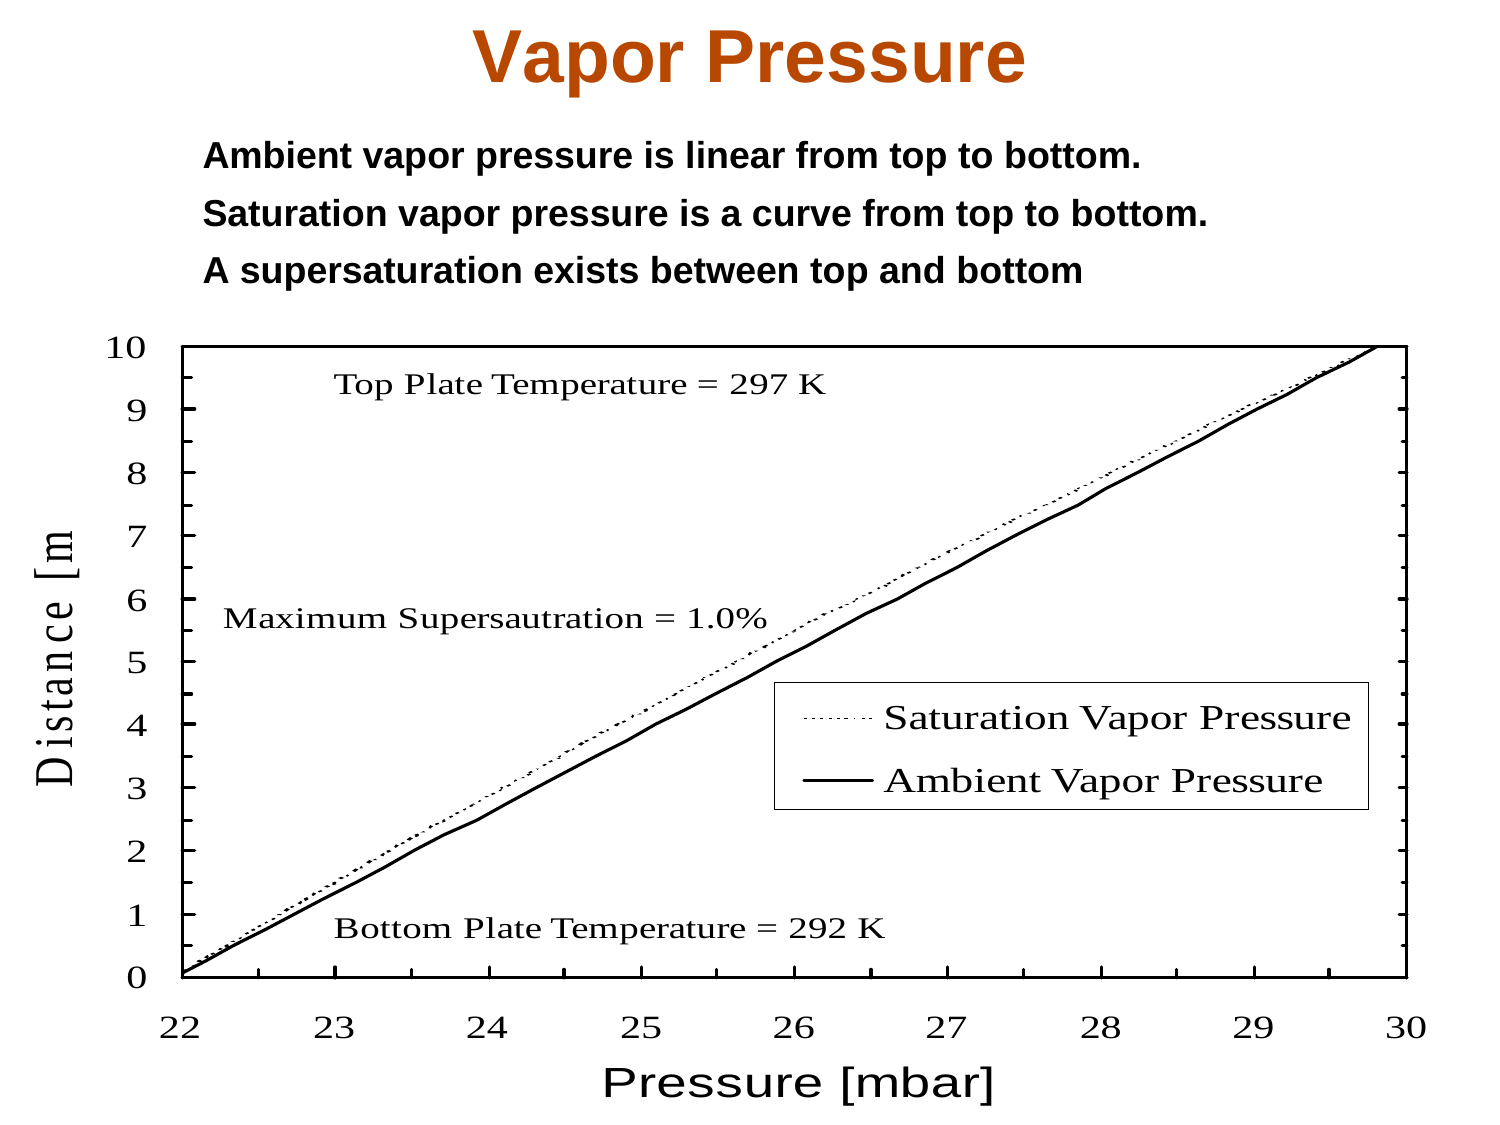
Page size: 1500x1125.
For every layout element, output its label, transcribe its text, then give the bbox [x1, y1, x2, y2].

picture [0, 299, 1445, 1125]
text_box Vapor Pressure [0, 12, 1500, 106]
text_box Ambient vapor pressure is linear from top to bottom. Saturation vapor pressure is a curve from top to bottom. A supersaturation exists between top and bottom [127, 138, 1367, 292]
